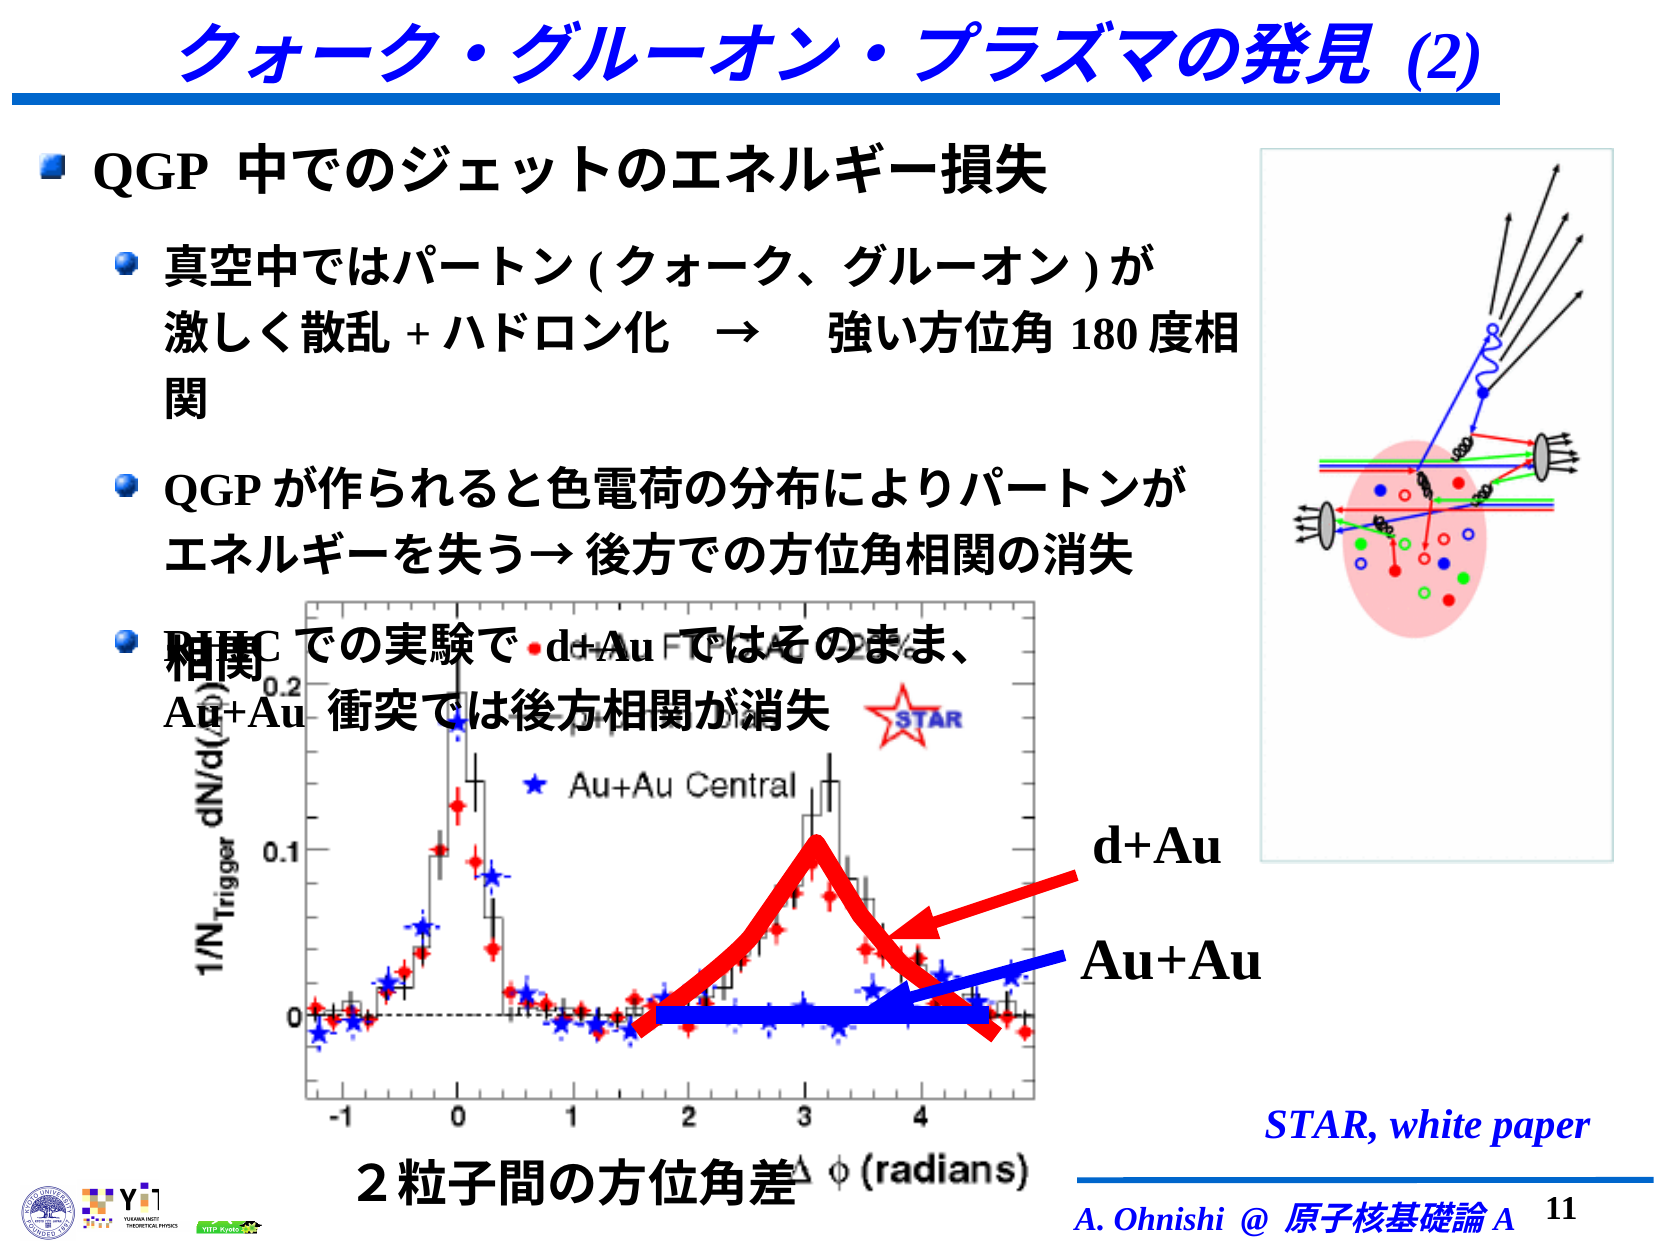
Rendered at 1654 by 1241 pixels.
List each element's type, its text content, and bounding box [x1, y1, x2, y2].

title クォーク・グルーオン・プラズマの発見 (2) [0, 0, 1654, 99]
picture [20, 1185, 76, 1241]
text_box STAR, white paper [1264, 1101, 1591, 1149]
list QGP 中でのジェットのエネルギー損失 真空中ではパートン(クォーク、グルーオン)が 激しく散乱+ハドロン化 → 強い方位角180度相関 QGPが作られると色電荷の分布によりパートンが エネルギーを失う→ 後方での方位角相関の消失 RHICでの実験で d+Au ではそのまま、 Au+Au 衝突では後方相関が消失 [21, 126, 1283, 1122]
text_box Au+Au [1080, 927, 1264, 994]
picture [77, 1122, 1077, 1234]
text_box ２粒子間の方位角差 [347, 1143, 801, 1194]
text_box d+Au [1092, 814, 1234, 881]
picture [1283, 148, 1614, 864]
